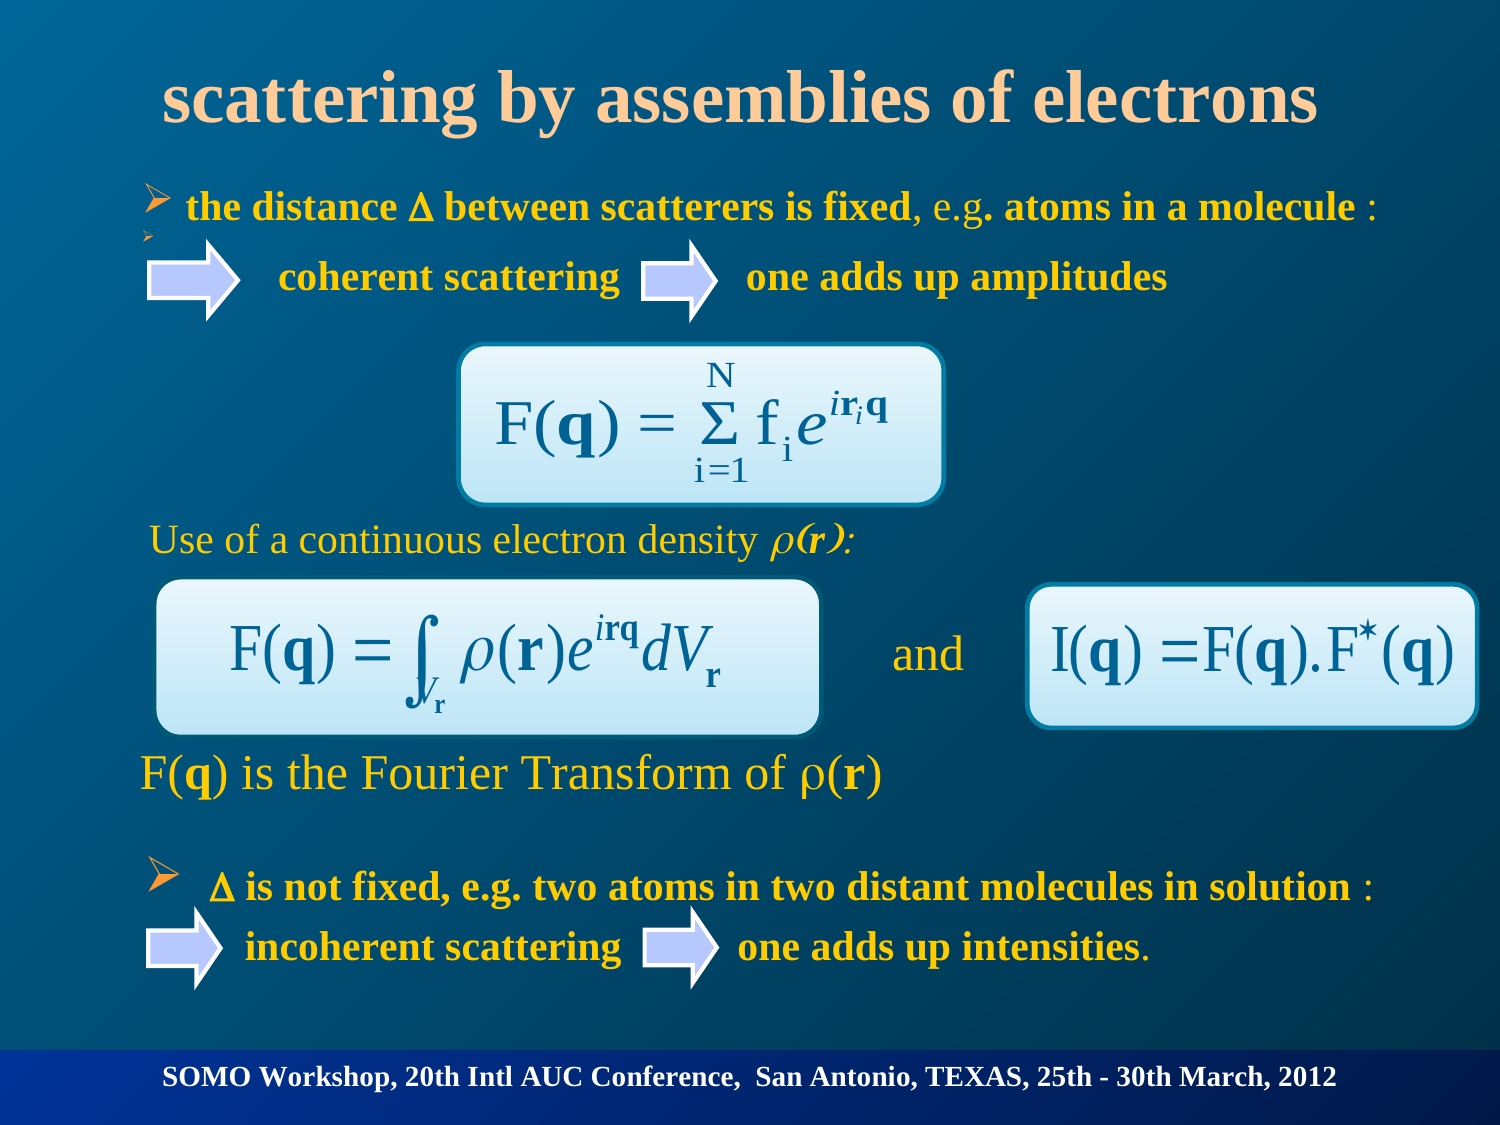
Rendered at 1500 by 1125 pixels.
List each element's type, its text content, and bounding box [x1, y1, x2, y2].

picture [1044, 600, 1463, 694]
text_box SOMO Workshop, 20th Intl AUC Conference, San Antonio, TEXAS, 25th - 30th March, 2012 [0, 1050, 1500, 1125]
text_box [643, 245, 716, 317]
text_box [154, 577, 822, 731]
text_box [458, 343, 944, 504]
text_box the distance  between scatterers is fixed, e.g. atoms in a molecule : coherent scattering one adds up amplitudes [126, 171, 1393, 307]
text_box [1027, 584, 1478, 728]
text_box scattering by assemblies of electrons [147, 40, 1335, 146]
text_box F(q) is the Fourier Transform of (r) [124, 731, 898, 808]
text_box and [877, 612, 980, 688]
picture [484, 347, 903, 493]
text_box  is not fixed, e.g. two atoms in two distant molecules in solution : incoherent scattering one adds up intensities. [129, 842, 1402, 979]
text_box [149, 244, 238, 316]
picture [223, 596, 735, 723]
picture [207, 307, 213, 319]
picture [690, 307, 694, 320]
text_box Use of a continuous electron density r [134, 504, 1287, 570]
